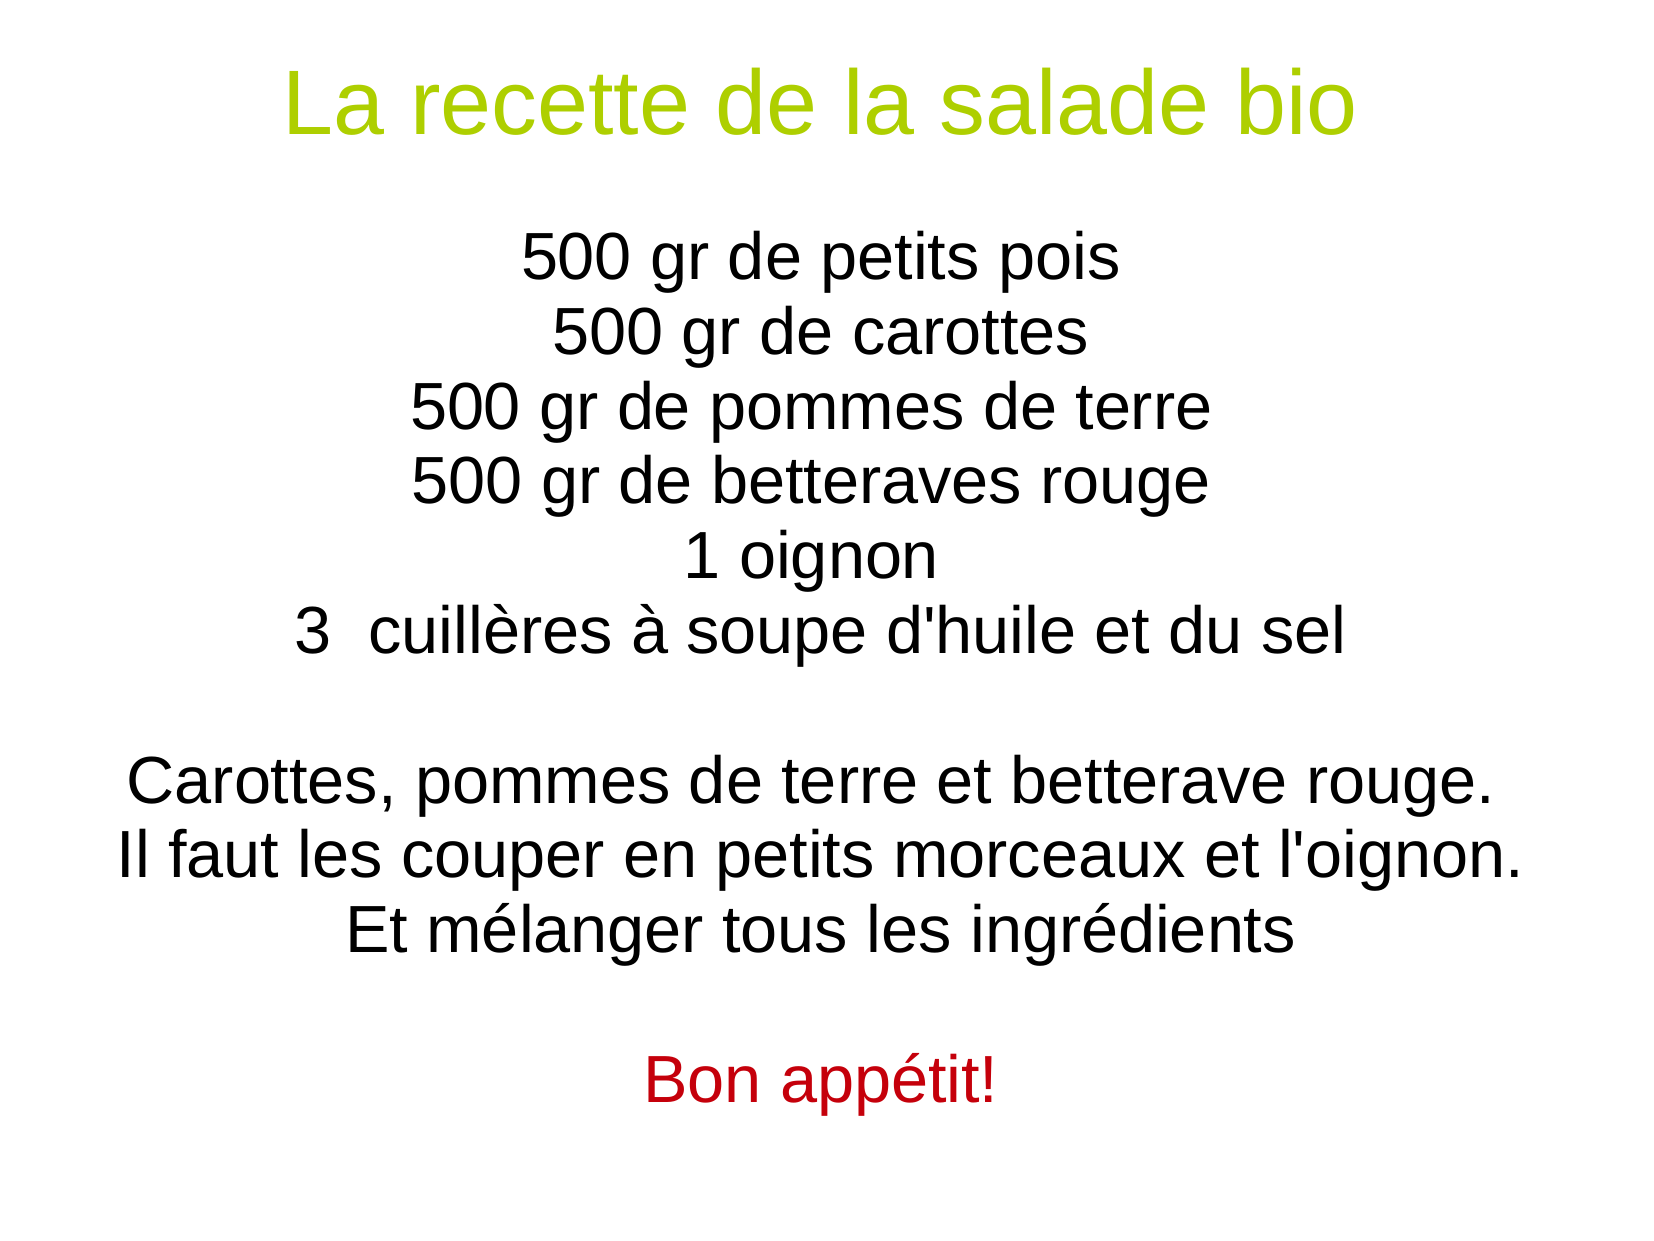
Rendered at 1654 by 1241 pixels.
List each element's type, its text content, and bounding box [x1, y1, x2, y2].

subtitle 500 gr de petits pois 500 gr de carottes 500 gr de pommes de terre 500 gr de betteraves rouge 1 oignon 3 cuillères à soupe d'huile et du sel Carottes, pommes de terre et betterave rouge. Il faut les couper en petits morceaux et l'oignon. Et mélanger tous les ingrédients Bon appétit! [76, 219, 1565, 1241]
title La recette de la salade bio [76, 0, 1565, 207]
